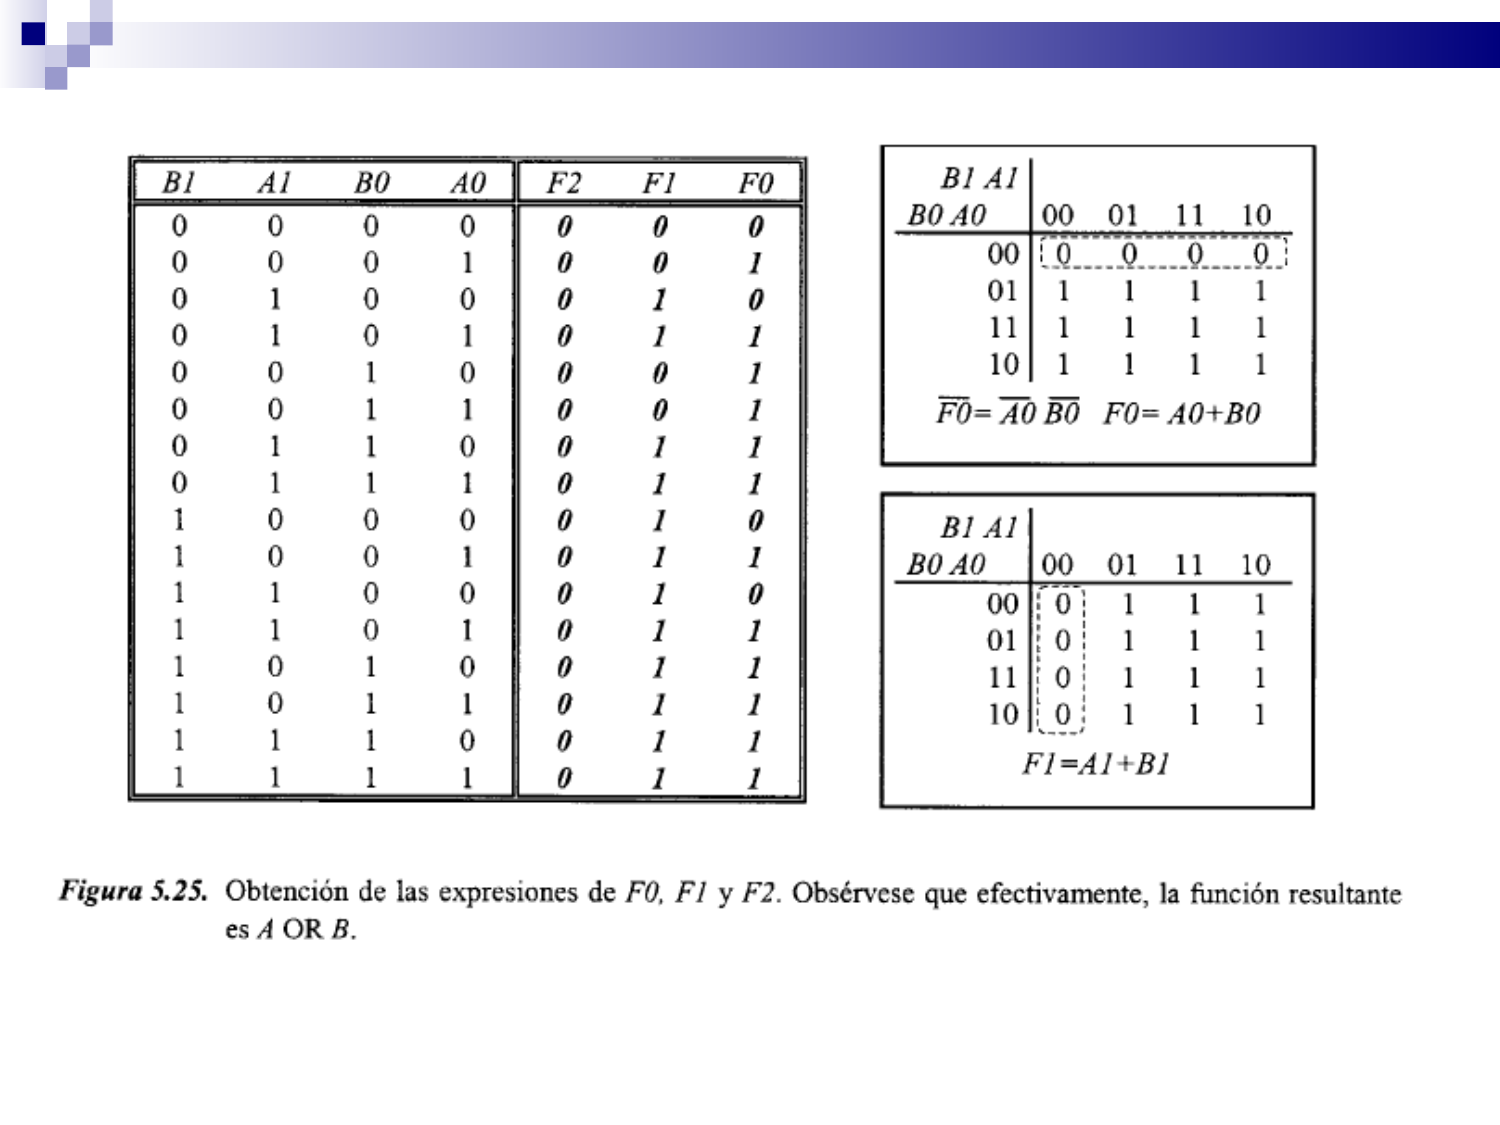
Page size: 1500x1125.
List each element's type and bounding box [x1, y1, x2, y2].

picture [41, 125, 1436, 964]
